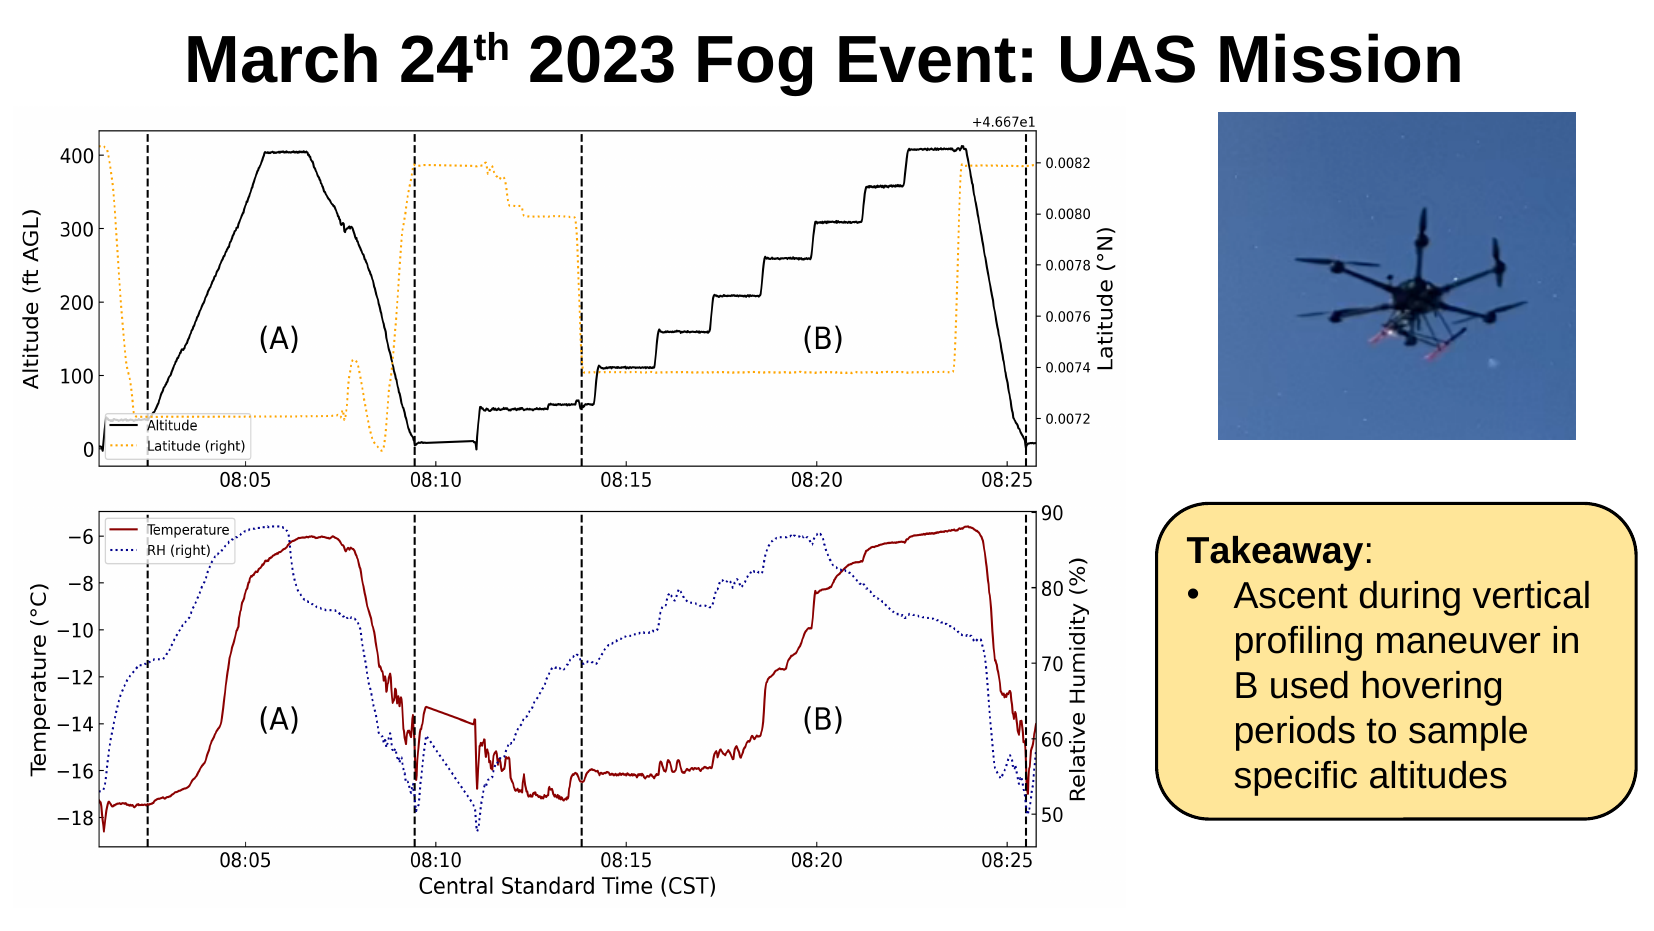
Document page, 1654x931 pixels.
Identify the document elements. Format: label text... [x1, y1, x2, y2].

title March 24th 2023 Fog Event: UAS Mission [0, 5, 1654, 107]
picture [13, 106, 1126, 908]
picture [1218, 112, 1576, 440]
text_box Takeaway: Ascent during vertical profiling maneuver in B used hovering periods to sample specific altitudes [1156, 503, 1637, 820]
